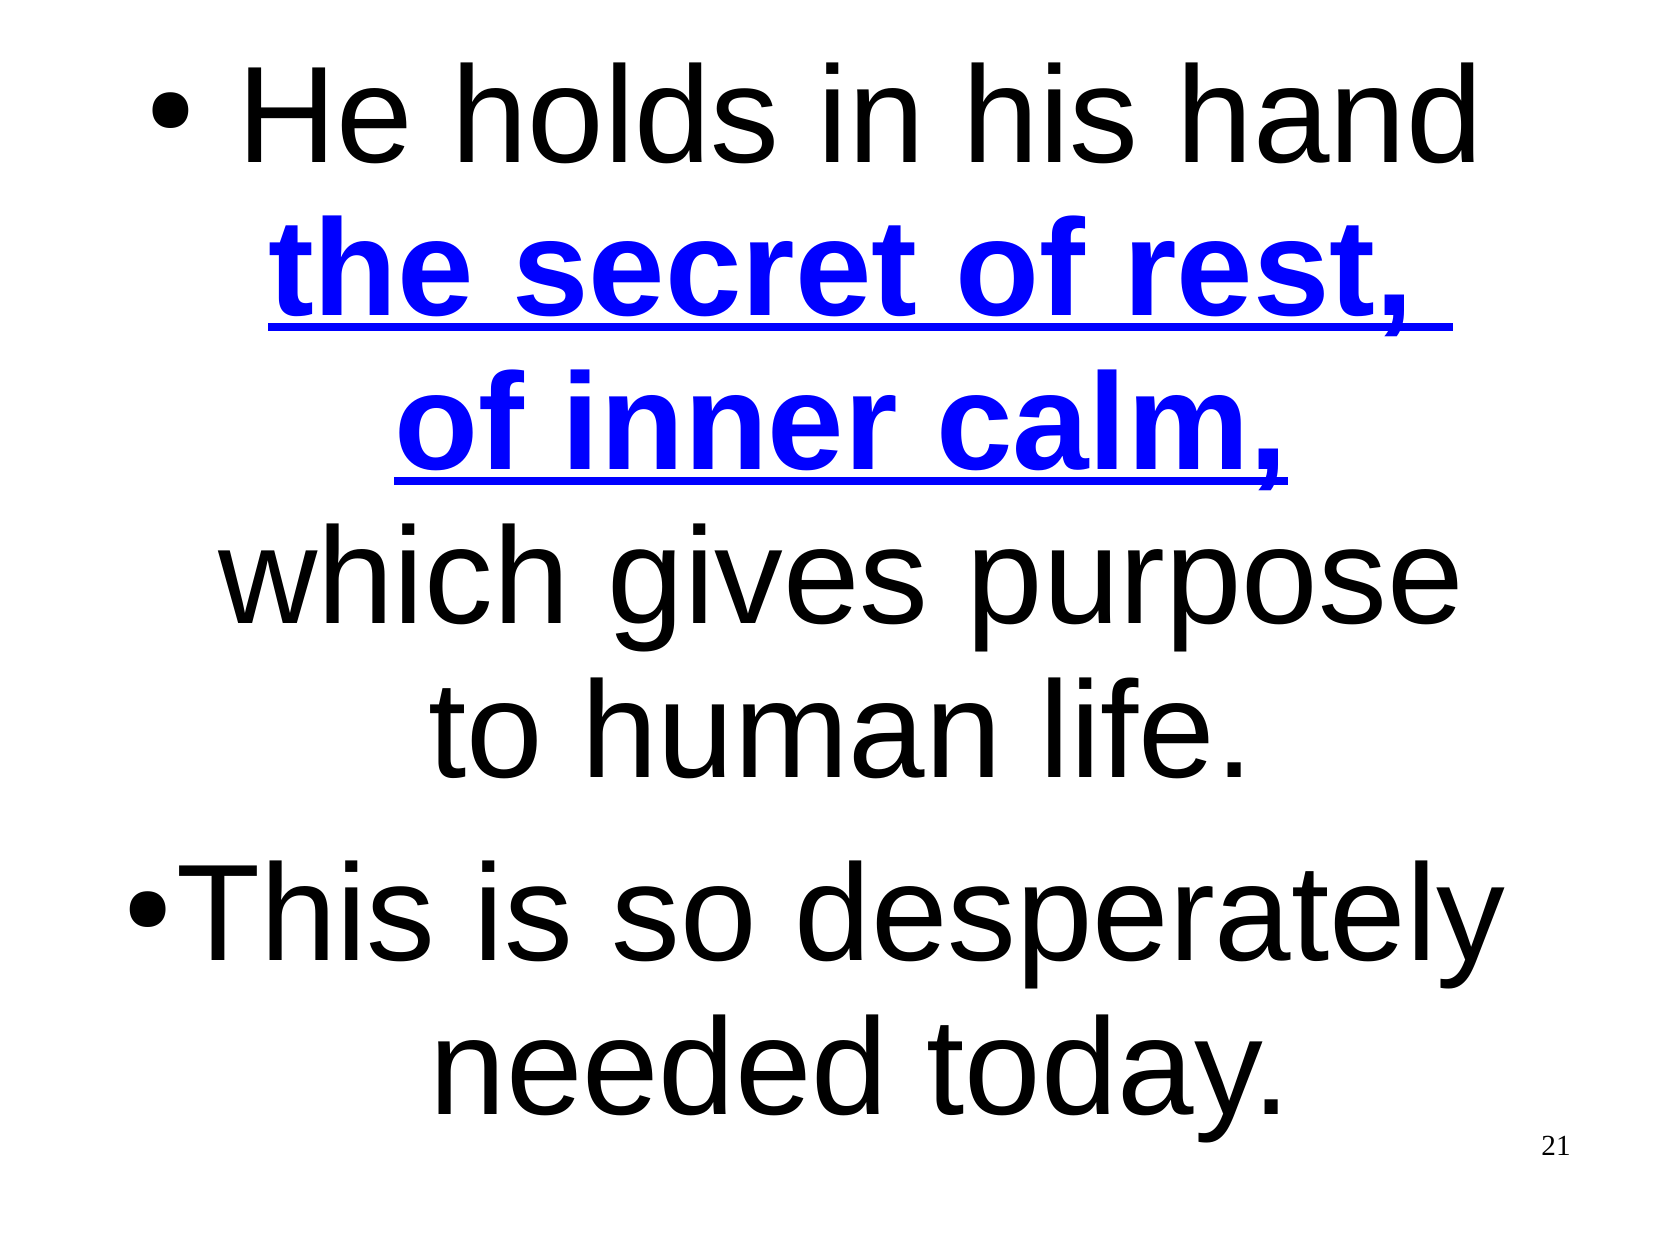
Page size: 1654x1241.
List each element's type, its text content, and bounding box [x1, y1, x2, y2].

list He holds in his hand the secret of rest, of inner calm, which gives purpose to human life. This is so desperately needed today. [37, 37, 1613, 1238]
